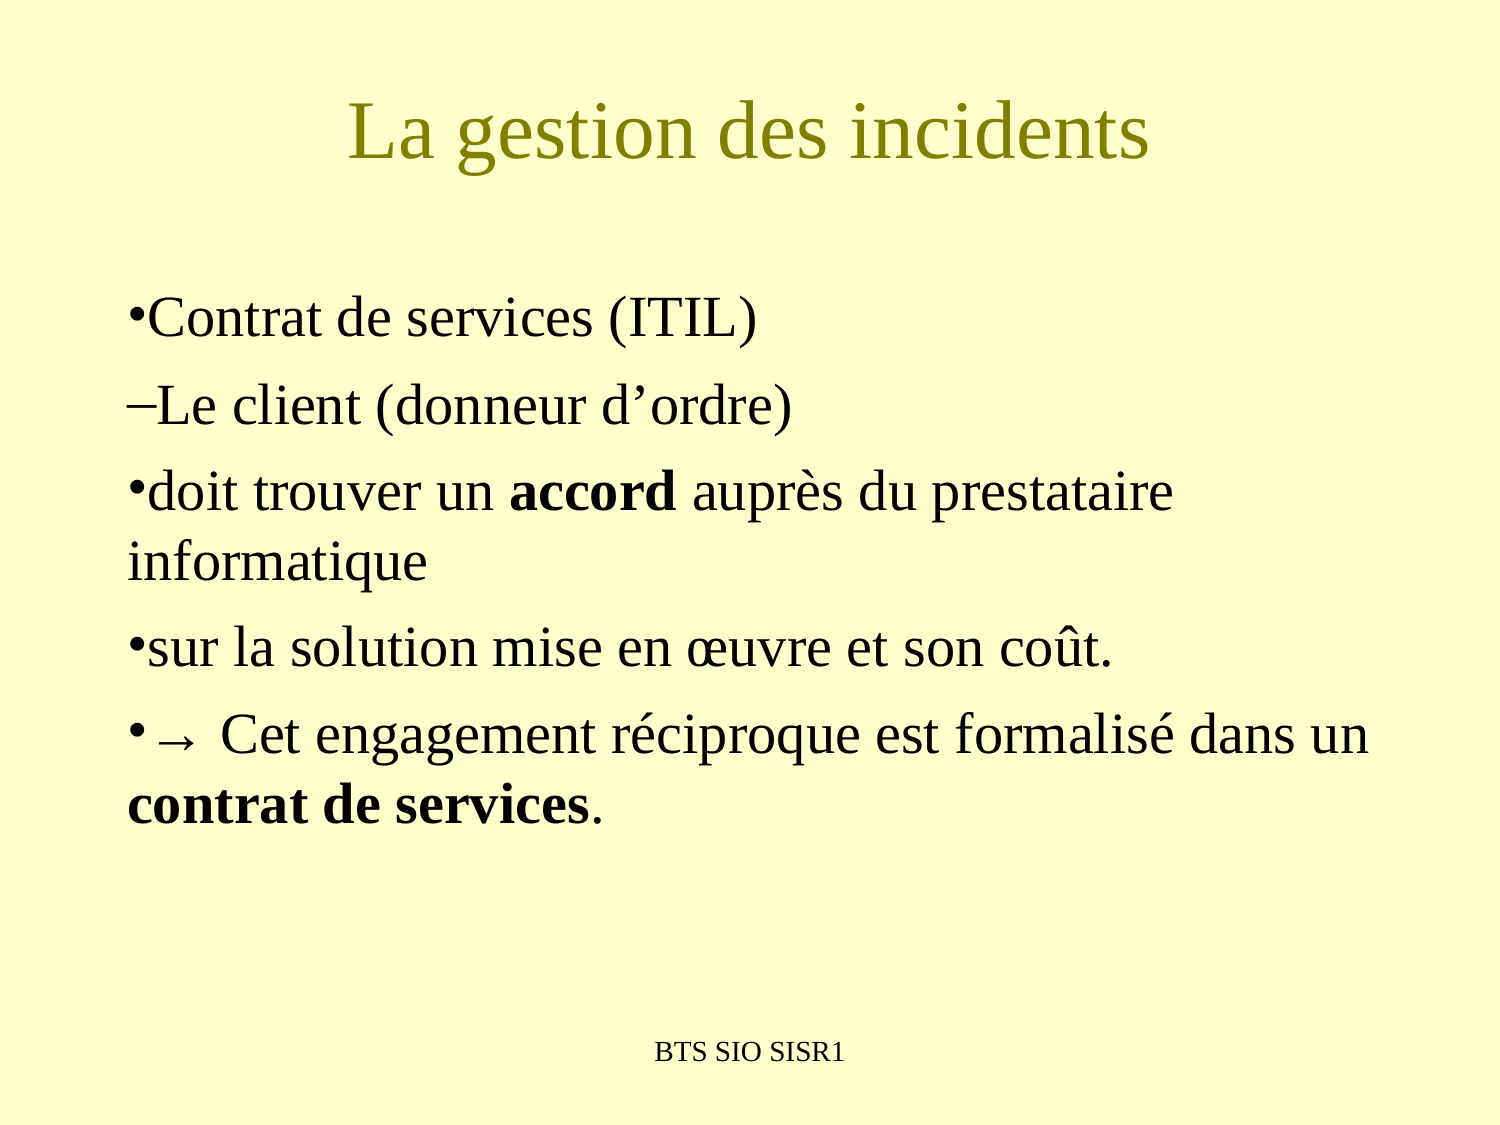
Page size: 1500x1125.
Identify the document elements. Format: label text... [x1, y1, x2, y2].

text_box BTS SIO SISR1 [512, 1025, 988, 1101]
list Contrat de services (ITIL) Le client (donneur d’ordre) doit trouver un accord auprès du prestataire informatique sur la solution mise en œuvre et son coût. → Cet engagement réciproque est formalisé dans un contrat de services. [112, 278, 1388, 977]
